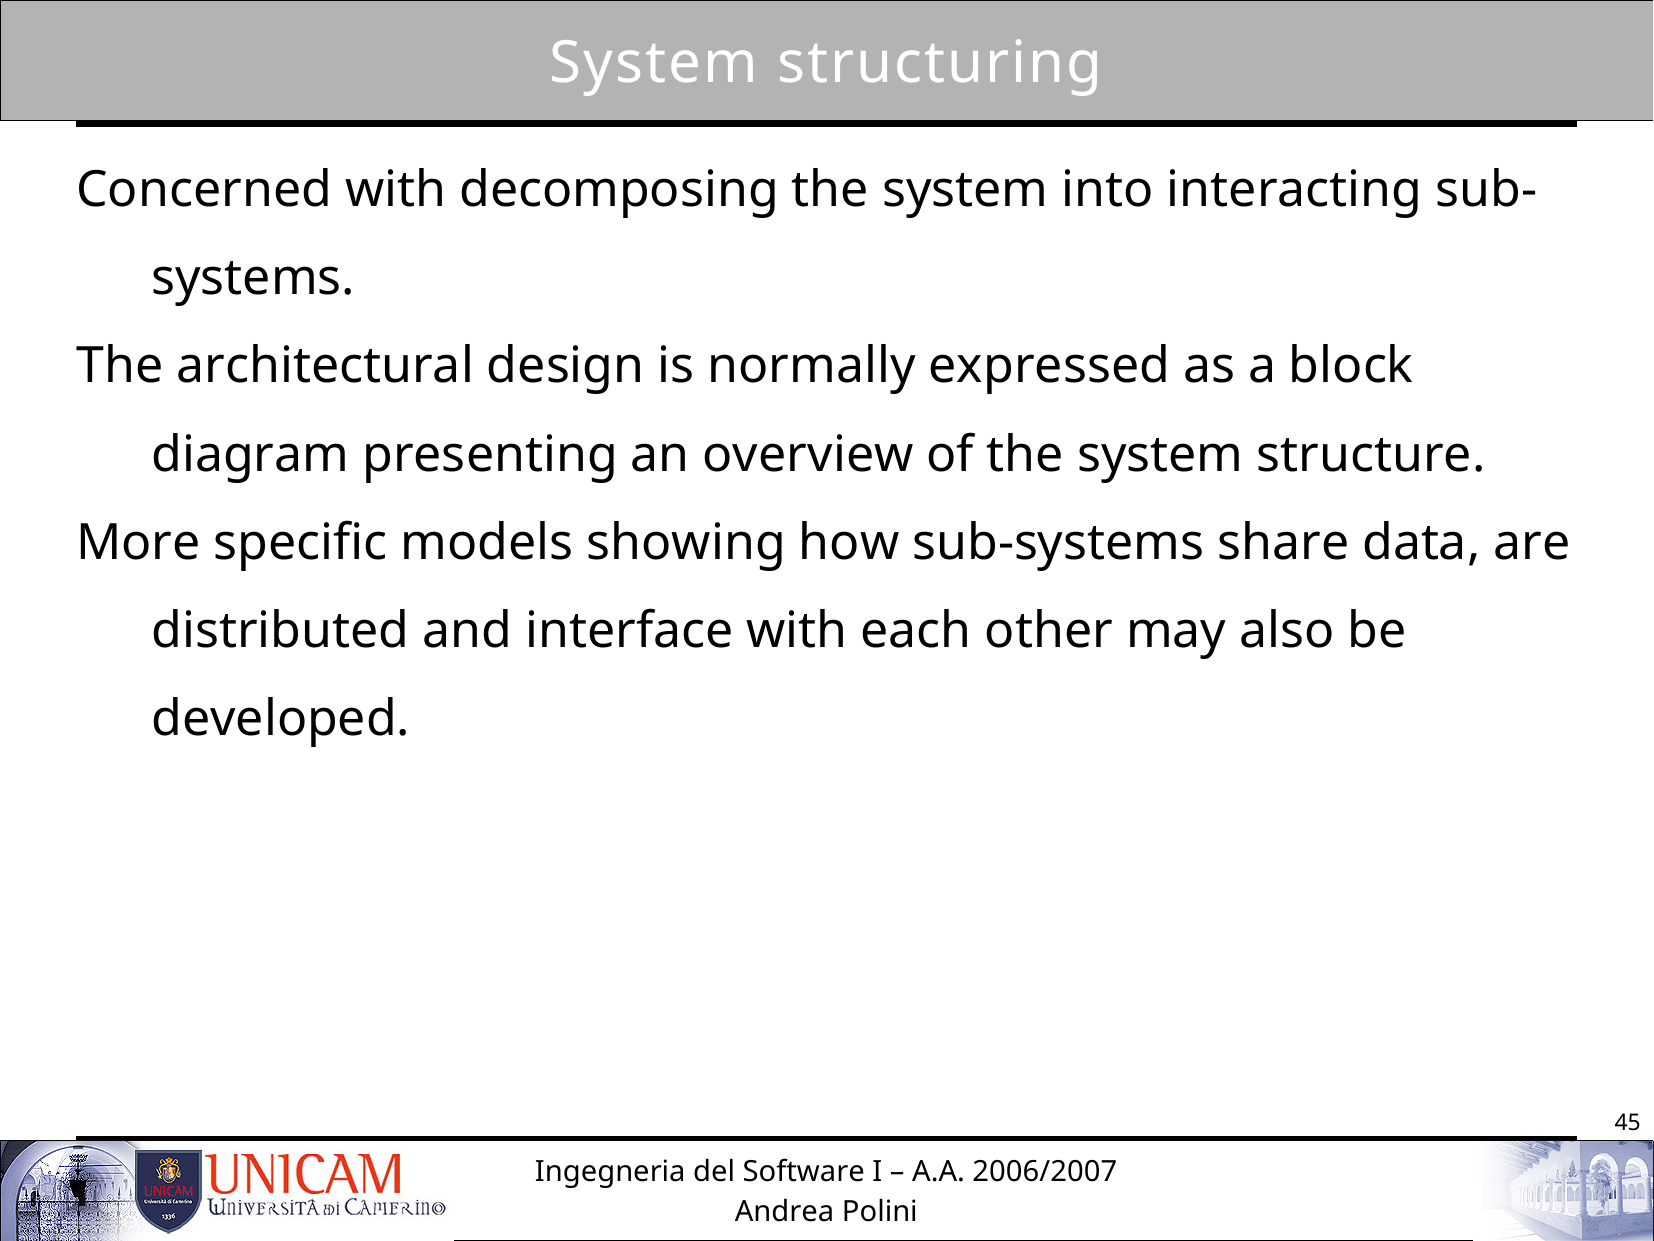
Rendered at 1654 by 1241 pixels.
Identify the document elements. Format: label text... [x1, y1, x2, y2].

picture [1473, 1141, 1654, 1241]
picture [0, 1141, 454, 1241]
list Concerned with decomposing the system into interacting sub-systems. The architectural design is normally expressed as a block diagram presenting an overview of the system structure. More specific models showing how sub-systems share data, are distributed and interface with each other may also be developed. [76, 152, 1577, 715]
title System structuring [0, 0, 1653, 121]
